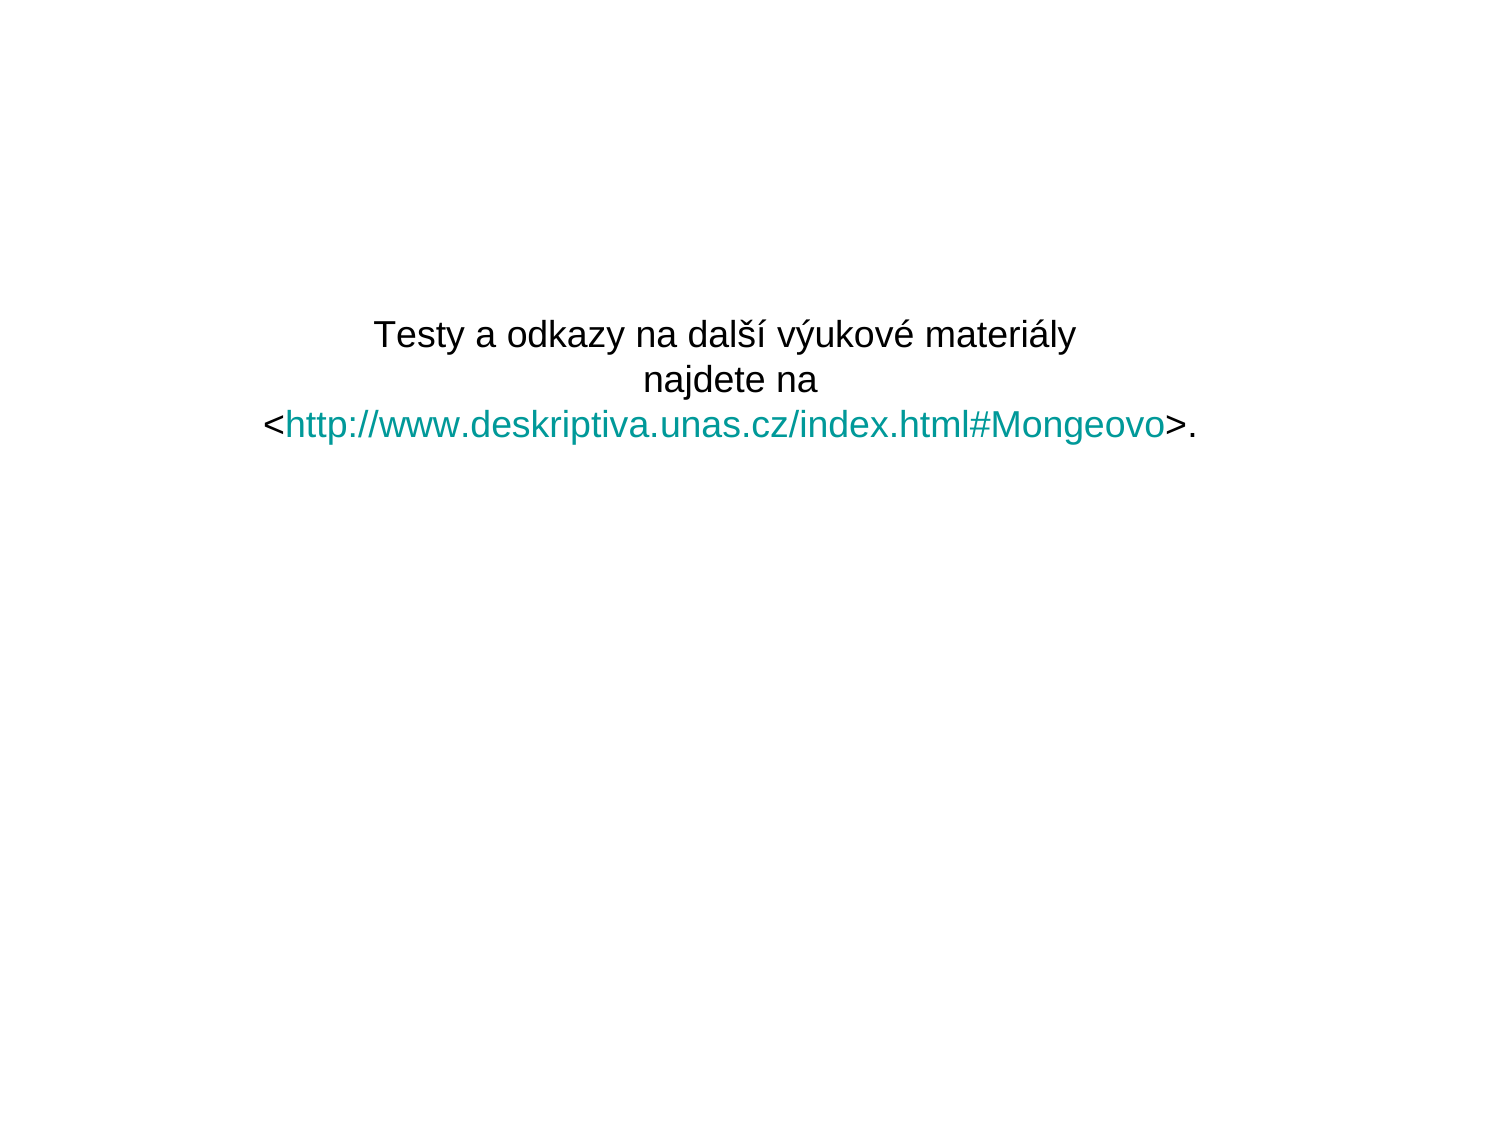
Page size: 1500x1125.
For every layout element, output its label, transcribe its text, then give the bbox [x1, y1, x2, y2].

text_box Testy a odkazy na další výukové materiály najdete na <http://www.deskriptiva.unas.cz/index.html#Mongeovo>. [227, 302, 1224, 453]
